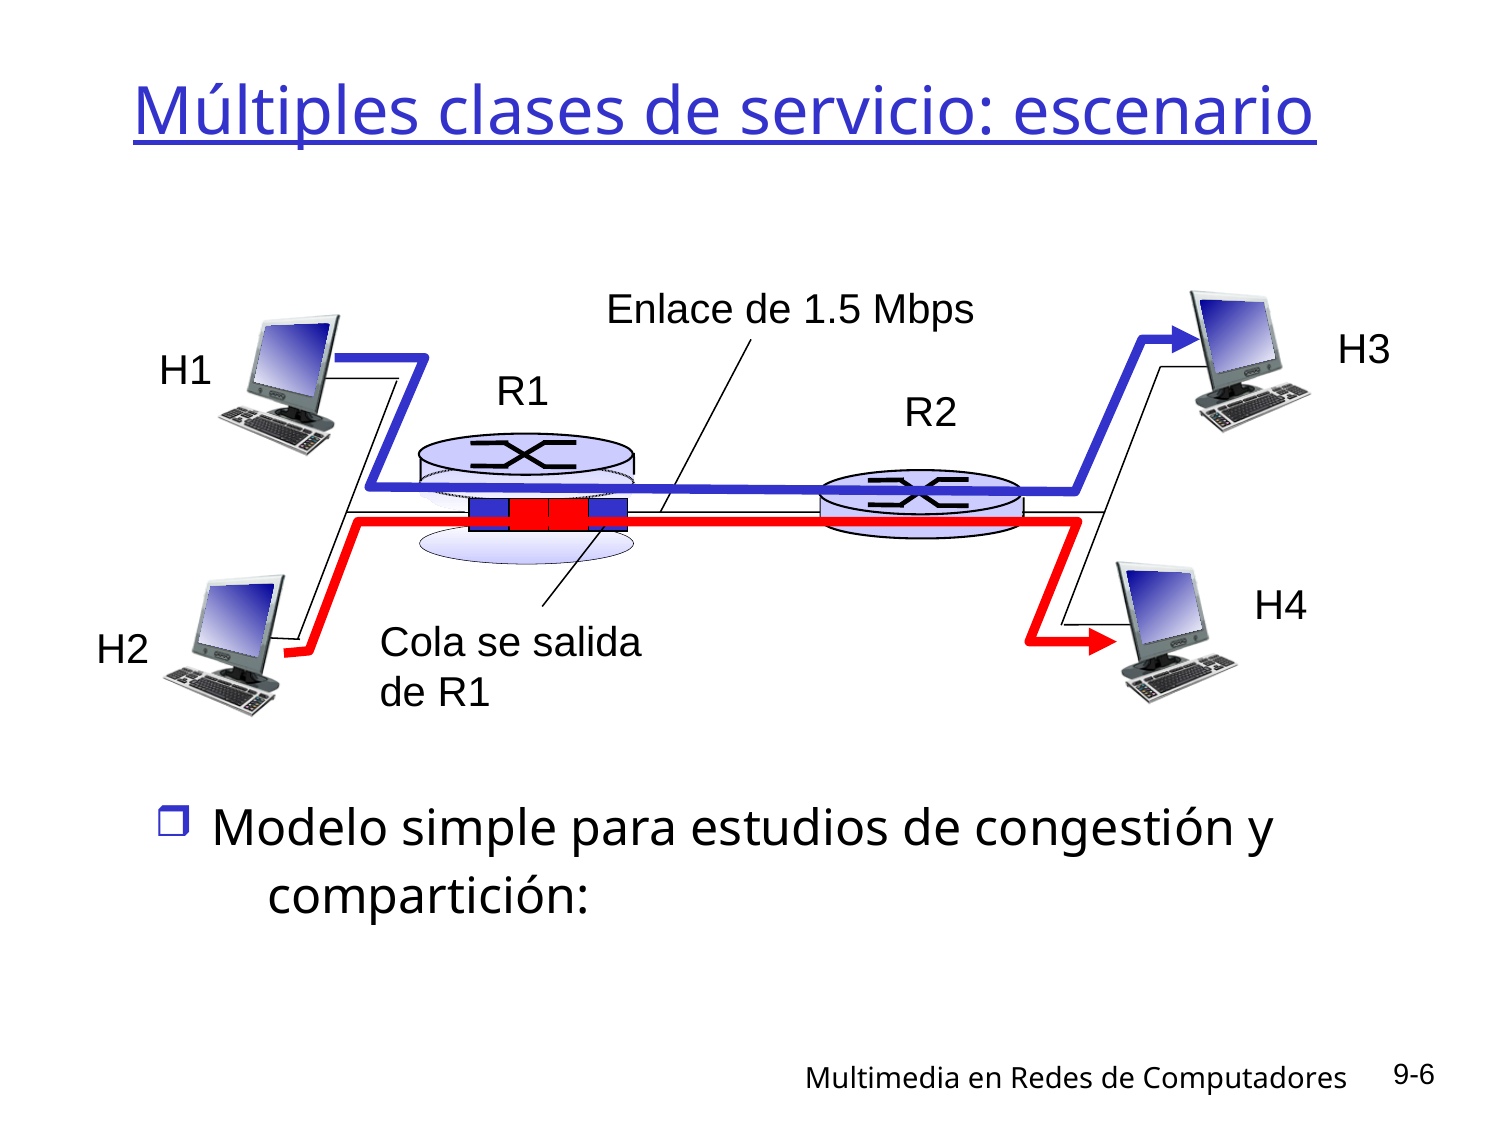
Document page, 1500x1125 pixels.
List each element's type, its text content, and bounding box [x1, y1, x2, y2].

picture [133, 568, 289, 728]
picture [188, 308, 344, 467]
text_box [198, 583, 275, 657]
text_box H4 [1268, 570, 1323, 635]
picture [1186, 284, 1341, 444]
text_box H3 [1341, 314, 1406, 380]
text_box Enlace de 1.5 Mbps [591, 274, 991, 340]
title Múltiples clases de servicio: escenario [87, 15, 1363, 203]
text_box [824, 470, 1018, 486]
text_box [418, 433, 634, 483]
list Modelo simple para estudios de congestión y compartición: [139, 784, 1340, 946]
text_box R1 [481, 356, 565, 422]
text_box [419, 527, 602, 565]
text_box [579, 527, 634, 562]
text_box [828, 527, 1016, 539]
text_box H1 [144, 335, 188, 401]
text_box H2 [81, 614, 133, 680]
text_box [1126, 570, 1202, 644]
picture [1112, 555, 1268, 715]
text_box R2 [889, 377, 973, 442]
text_box [419, 492, 632, 516]
text_box Cola se salida de R1 [364, 606, 658, 722]
text_box [254, 323, 330, 397]
text_box [1199, 300, 1275, 373]
text_box [819, 495, 1022, 516]
